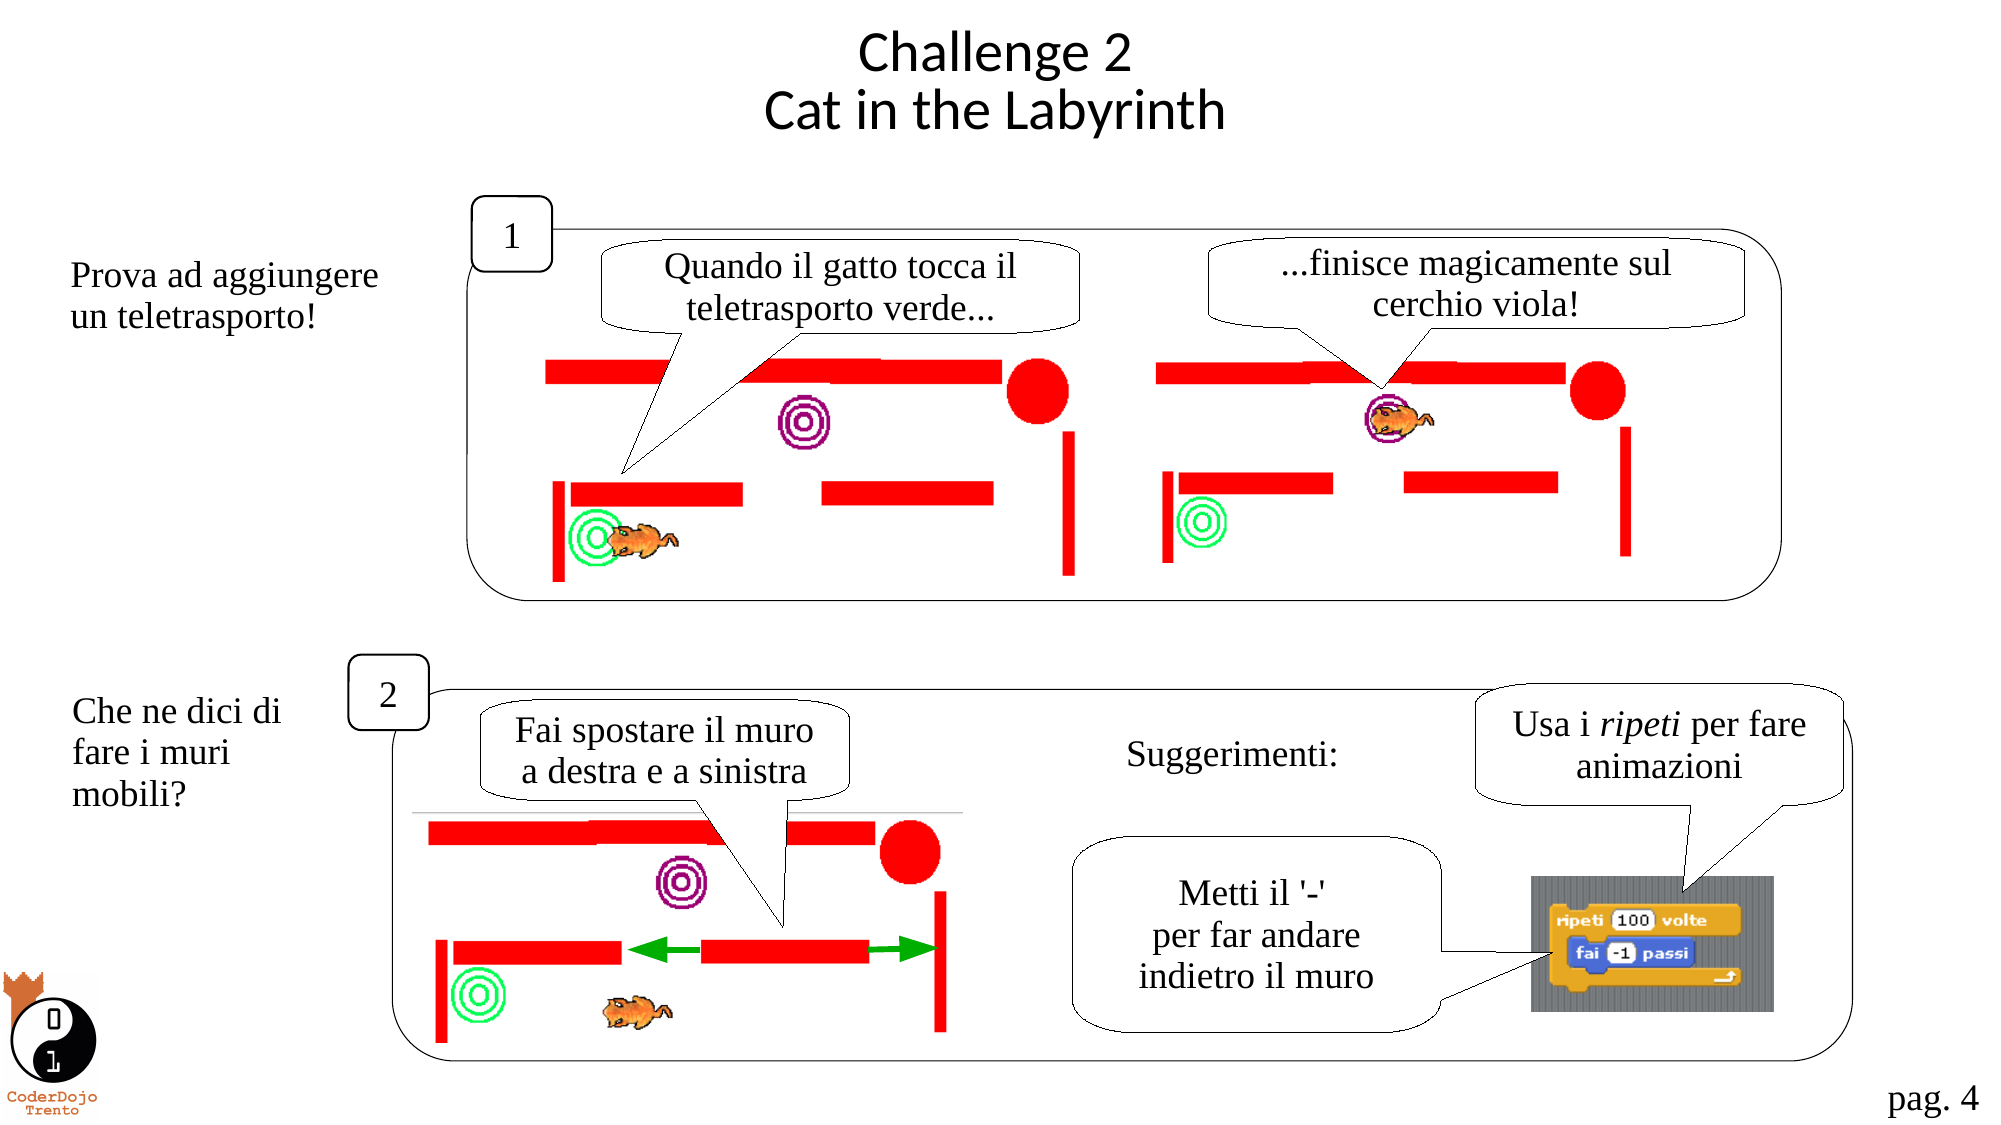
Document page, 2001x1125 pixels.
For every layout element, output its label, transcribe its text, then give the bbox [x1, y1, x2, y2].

text_box Quando il gatto tocca il teletrasporto verde... [601, 239, 1080, 474]
text_box ...finisce magicamente sul cerchio viola! [1208, 237, 1745, 389]
picture [531, 355, 1093, 582]
picture [412, 812, 963, 1043]
text_box Che ne dici di fare i muri mobili? [57, 682, 318, 825]
text_box 2 [348, 654, 429, 731]
text_box Prova ad aggiungere un teletrasporto! [55, 246, 428, 347]
text_box Usa i ripeti per fare animazioni [1475, 683, 1844, 893]
picture [3, 972, 98, 1125]
text_box 1 [471, 196, 553, 272]
picture [1531, 876, 1774, 1012]
text_box Suggerimenti: [1111, 725, 1391, 797]
picture [1144, 357, 1643, 563]
text_box Metti il '-' per far andare indietro il muro [1072, 836, 1553, 1033]
text_box Challenge 2 Cat in the Labyrinth [573, 19, 1419, 112]
text_box pag. 4 [1867, 1072, 2000, 1123]
text_box Fai spostare il muro a destra e a sinistra [480, 699, 850, 928]
